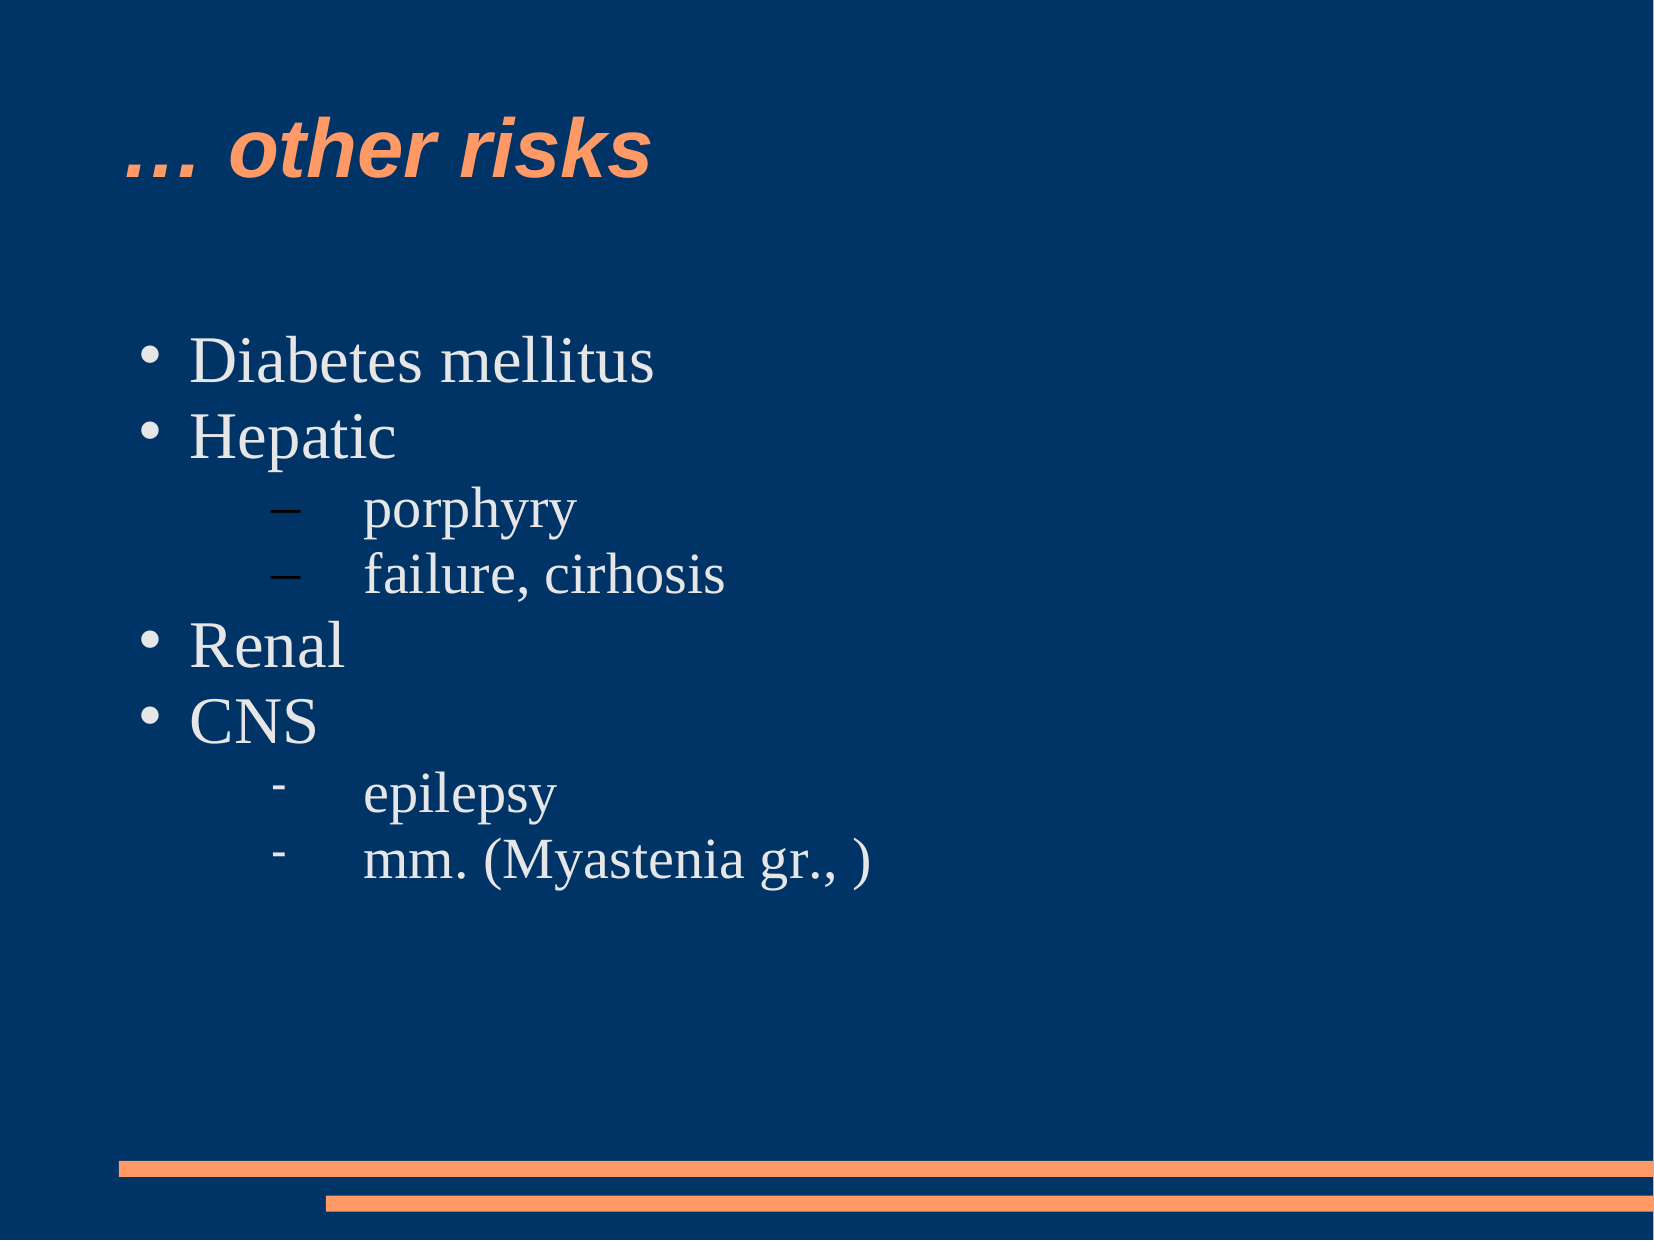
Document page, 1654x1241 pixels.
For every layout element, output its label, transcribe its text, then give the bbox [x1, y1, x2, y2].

title … other risks [121, 46, 1534, 254]
list Diabetes mellitus Hepatic porphyry failure, cirhosis Renal CNS epilepsy mm. (Myastenia gr., ) [121, 322, 1561, 1133]
